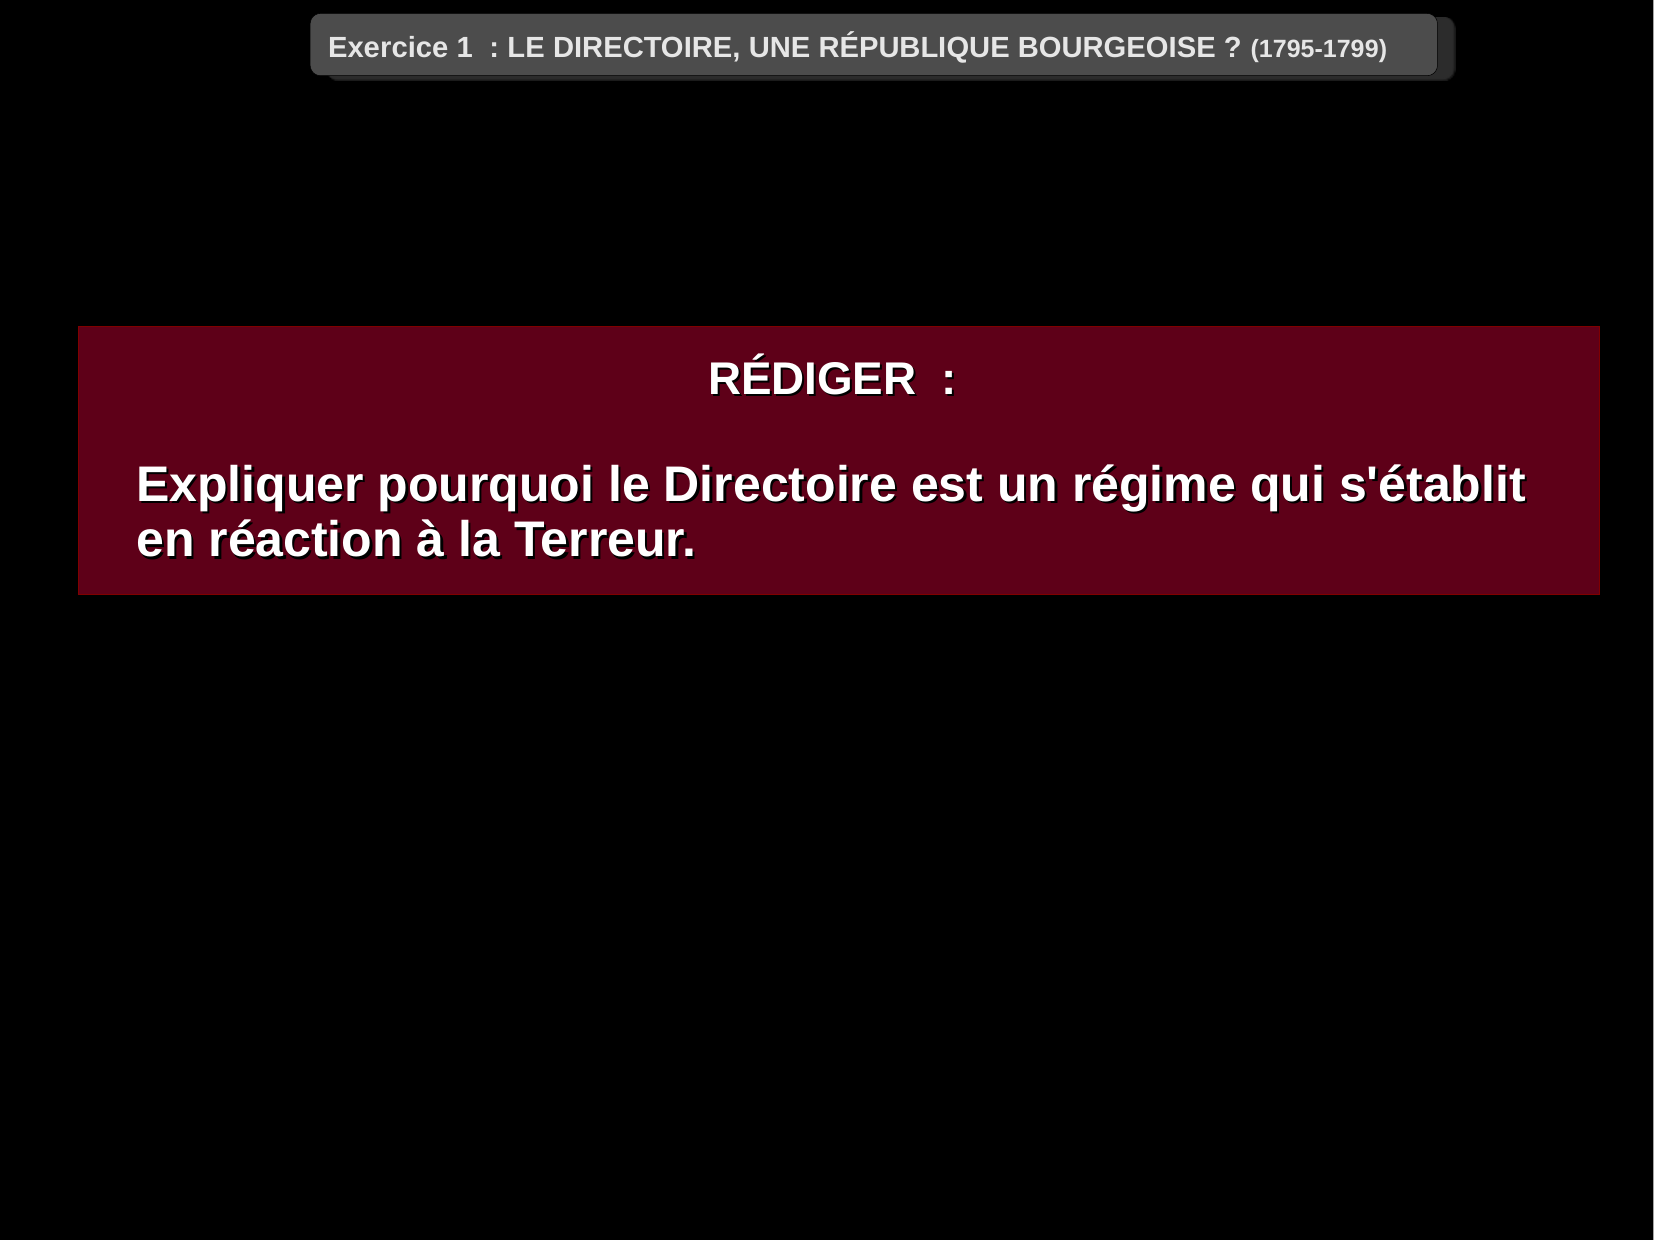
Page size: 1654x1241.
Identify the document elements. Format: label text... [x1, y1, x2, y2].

text_box Exercice 1 : LE DIRECTOIRE, UNE RÉPUBLIQUE BOURGEOISE ? (1795-1799) [310, 13, 1438, 76]
text_box RÉDIGER : Expliquer pourquoi le Directoire est un régime qui s'établit en réaction à la Terreur. [78, 326, 1600, 595]
